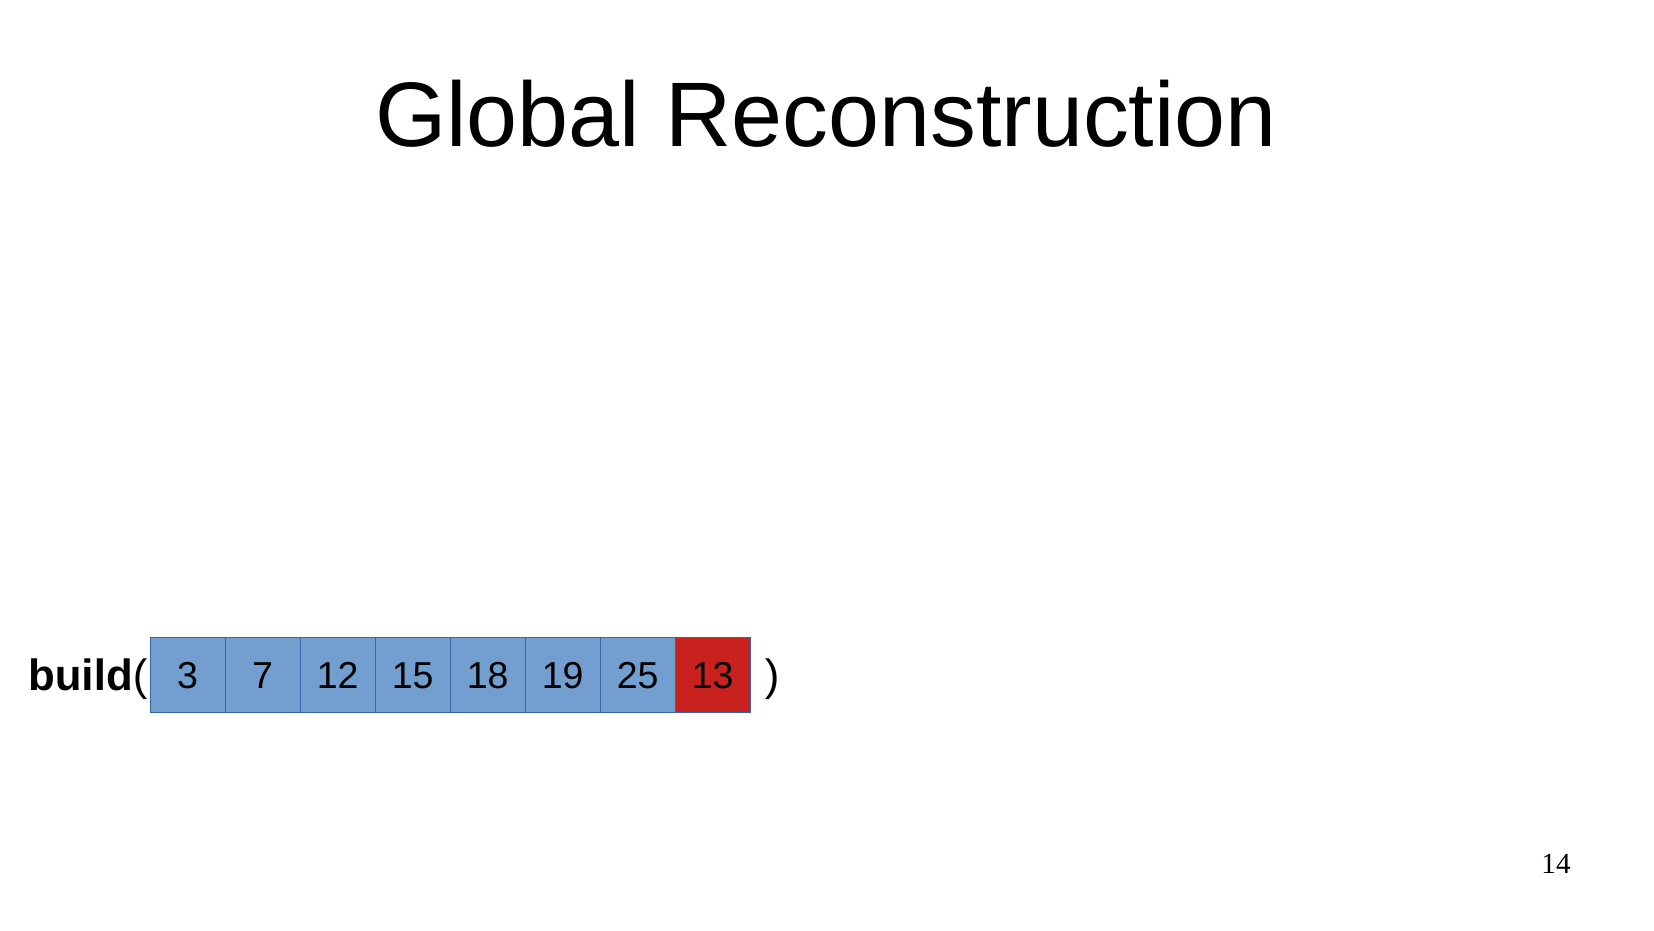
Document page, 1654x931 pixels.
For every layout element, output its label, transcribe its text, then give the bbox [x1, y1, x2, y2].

text_box 3 [150, 637, 225, 713]
text_box 15 [375, 637, 451, 713]
text_box build( [13, 643, 188, 756]
title Global Reconstruction [82, 37, 1571, 193]
text_box ) [750, 643, 795, 707]
text_box 12 [301, 637, 375, 713]
text_box 25 [601, 637, 676, 713]
text_box 19 [525, 637, 601, 713]
text_box 13 [676, 637, 751, 713]
text_box 18 [451, 637, 525, 713]
text_box 7 [225, 637, 301, 713]
text_box 3 [188, 677, 193, 685]
